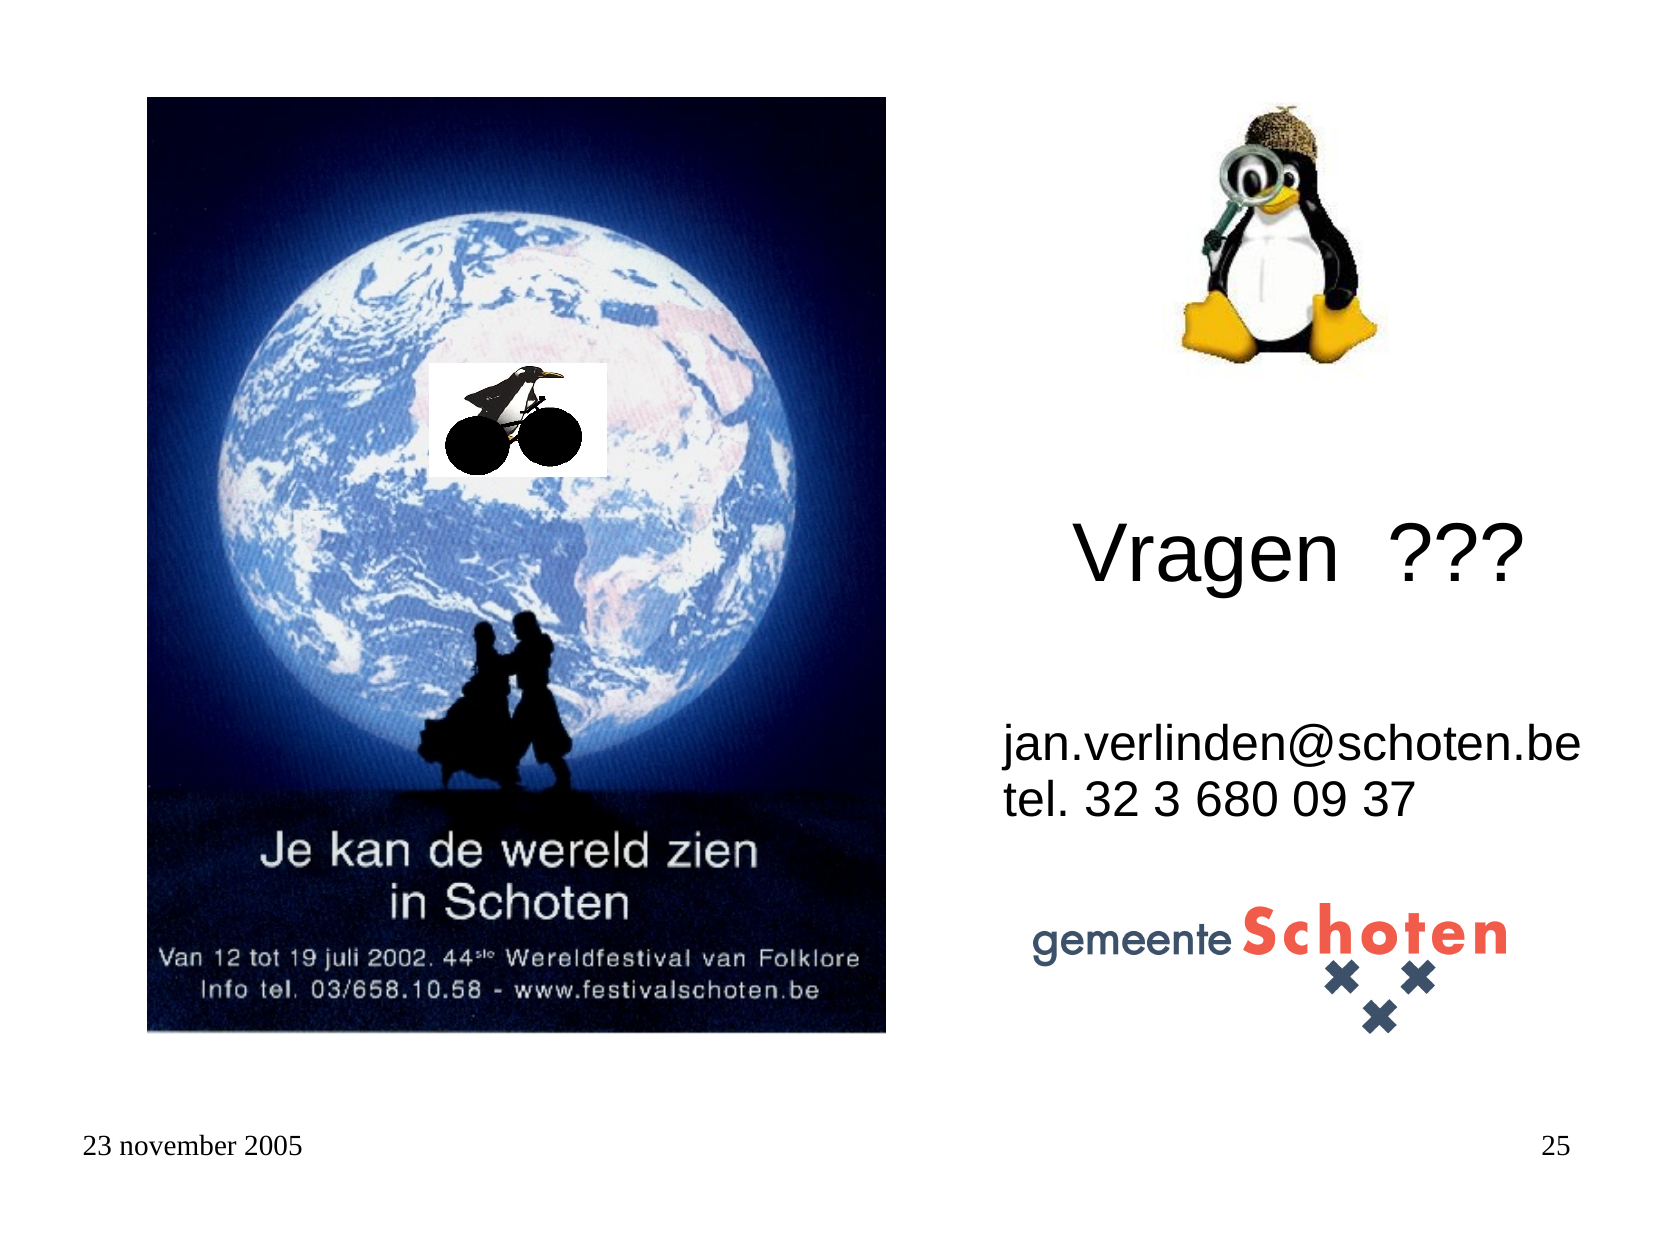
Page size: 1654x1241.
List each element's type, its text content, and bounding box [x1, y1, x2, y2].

picture [147, 97, 886, 1034]
picture [1033, 903, 1506, 1034]
text_box jan.verlinden@schoten.be tel. 32 3 680 09 37 [1003, 715, 1583, 827]
text_box Vragen ??? [1033, 413, 1565, 693]
picture [1162, 102, 1418, 384]
